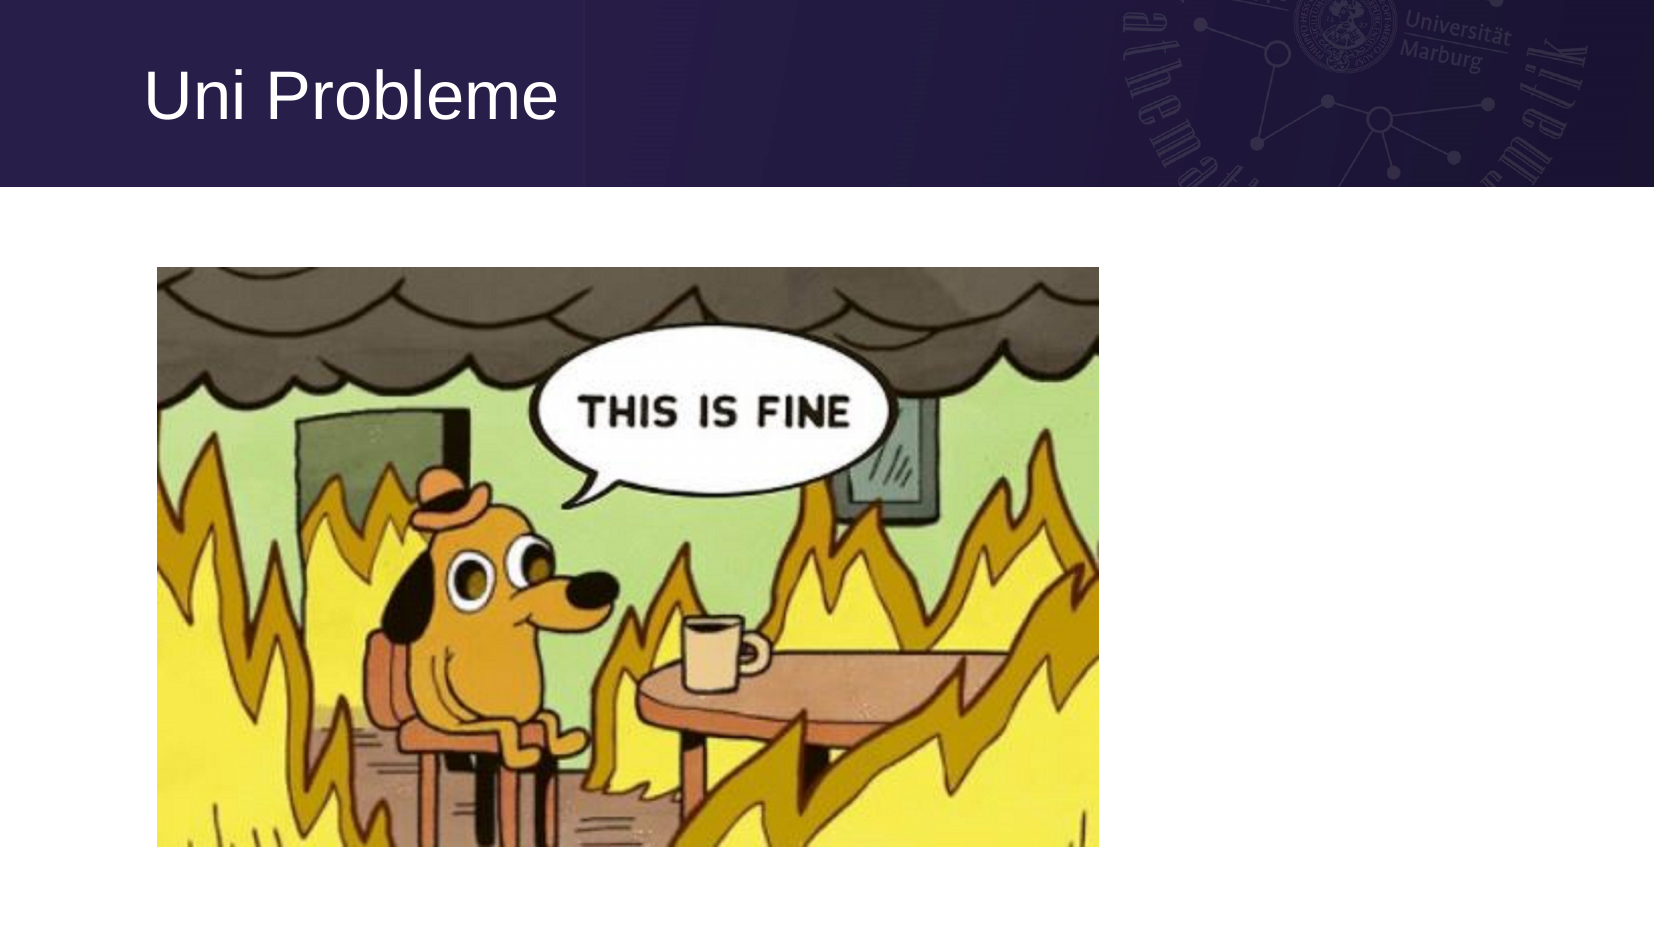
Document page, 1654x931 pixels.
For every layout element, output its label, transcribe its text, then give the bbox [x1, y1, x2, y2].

text_box Uni Probleme [143, 14, 1260, 170]
picture [0, 0, 1654, 187]
picture [157, 267, 1099, 847]
